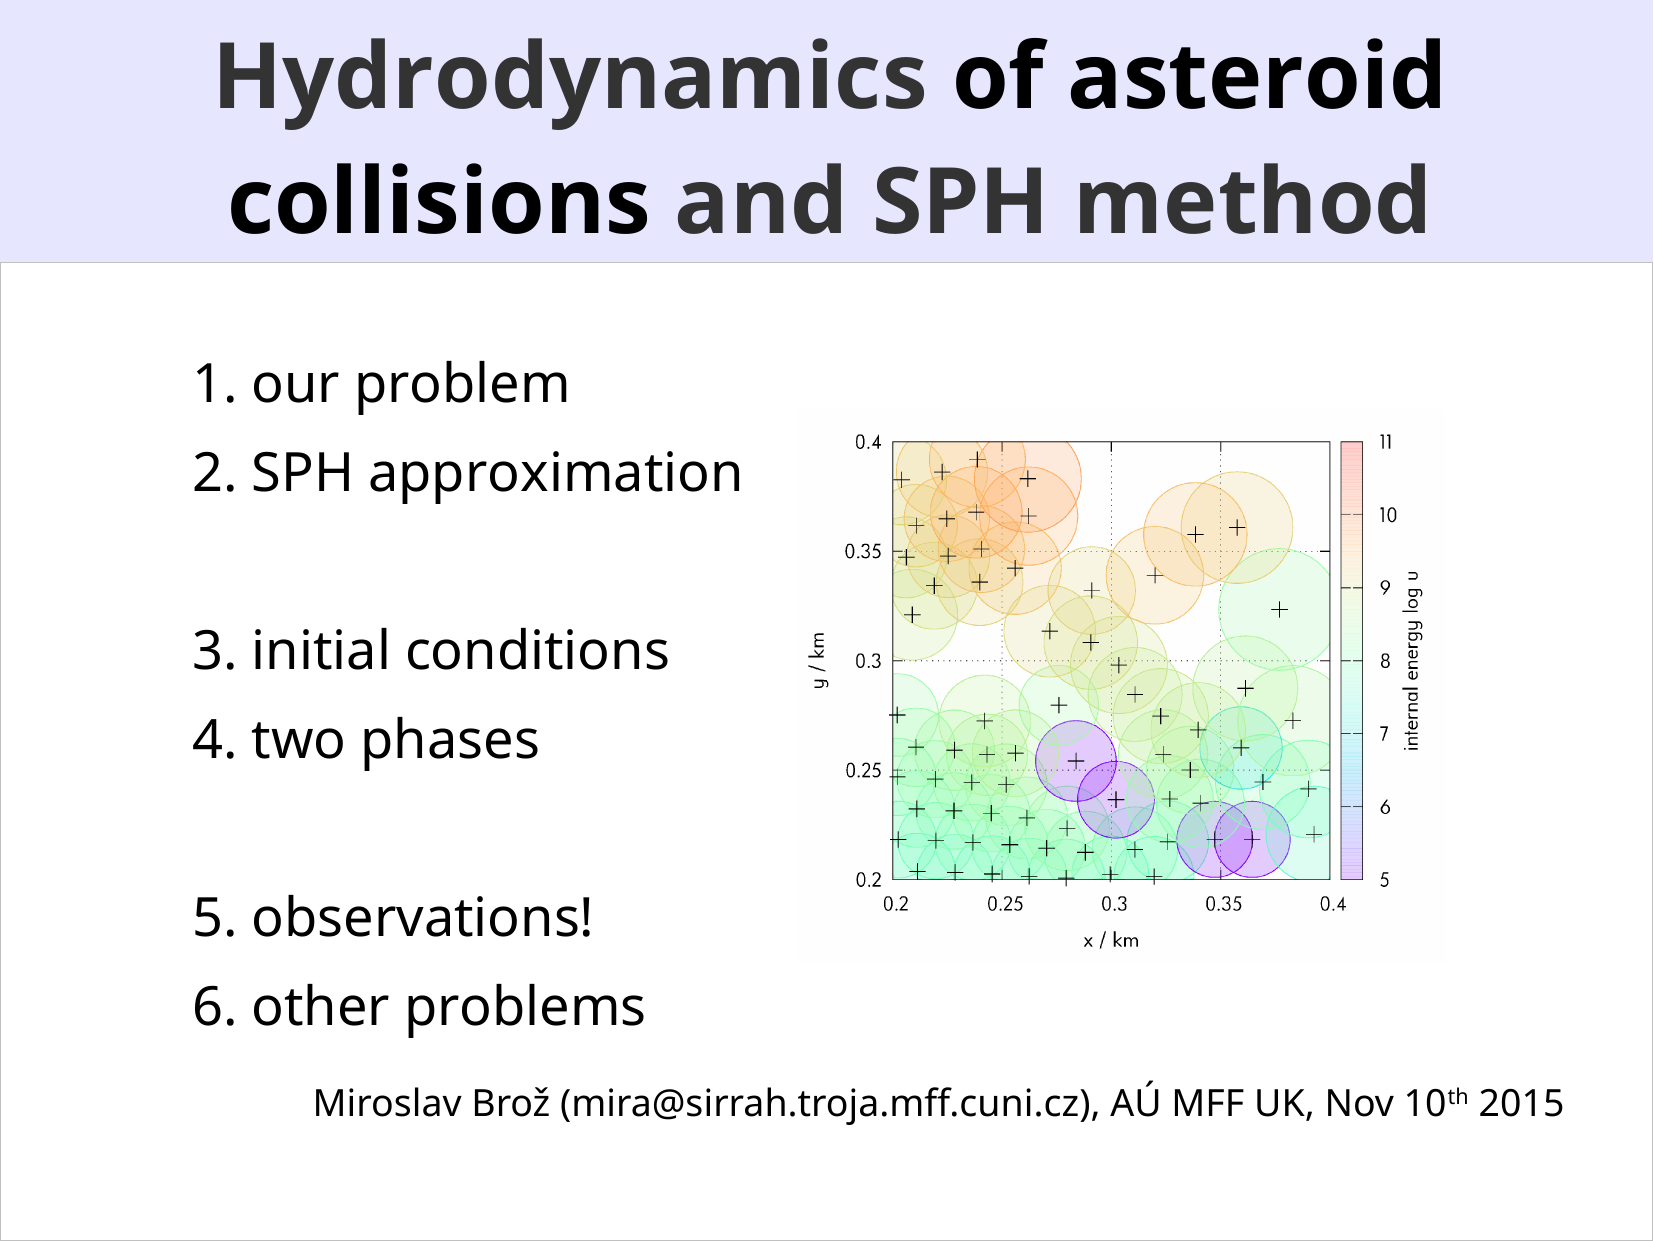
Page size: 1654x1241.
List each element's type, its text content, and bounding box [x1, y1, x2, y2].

text_box Miroslav Brož (mira@sirrah.troja.mff.cuni.cz), AÚ MFF UK, Nov 10th 2015 [297, 1069, 1420, 1130]
picture [798, 409, 1446, 965]
title Hydrodynamics of asteroid collisions and SPH method [124, 27, 1536, 243]
list 1. our problem 2. SPH approximation 3. initial conditions 4. two phases 5. observations! 6. other problems [121, 344, 826, 1065]
